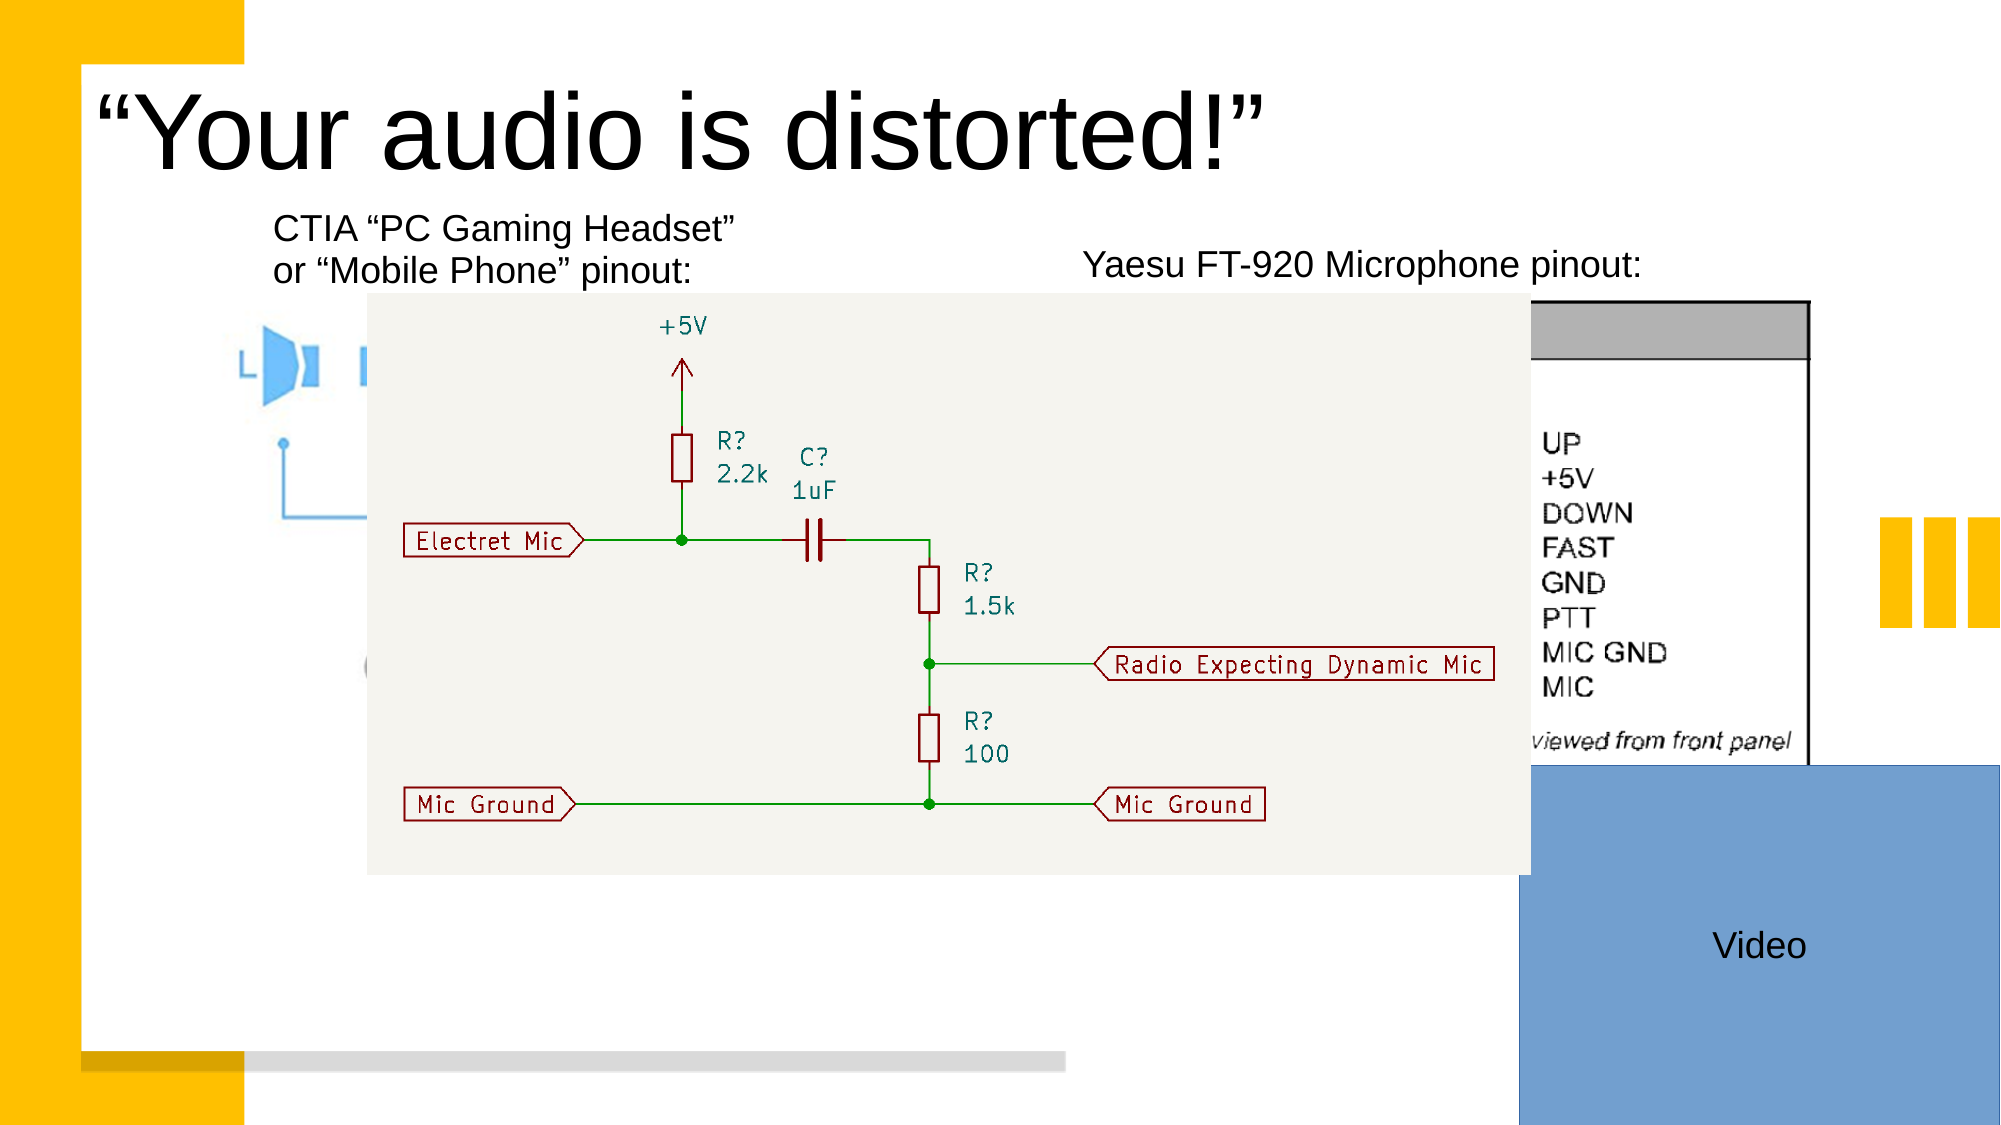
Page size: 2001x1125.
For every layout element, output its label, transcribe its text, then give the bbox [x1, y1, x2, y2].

text_box CTIA “PC Gaming Headset” or “Mobile Phone” pinout: [258, 200, 751, 299]
text_box “Your audio is distorted!” [81, 64, 1921, 201]
text_box Yaesu FT-920 Microphone pinout: [1067, 236, 1658, 294]
text_box [0, 0, 2000, 1125]
picture [210, 293, 1811, 875]
text_box Video [1519, 765, 2000, 1125]
